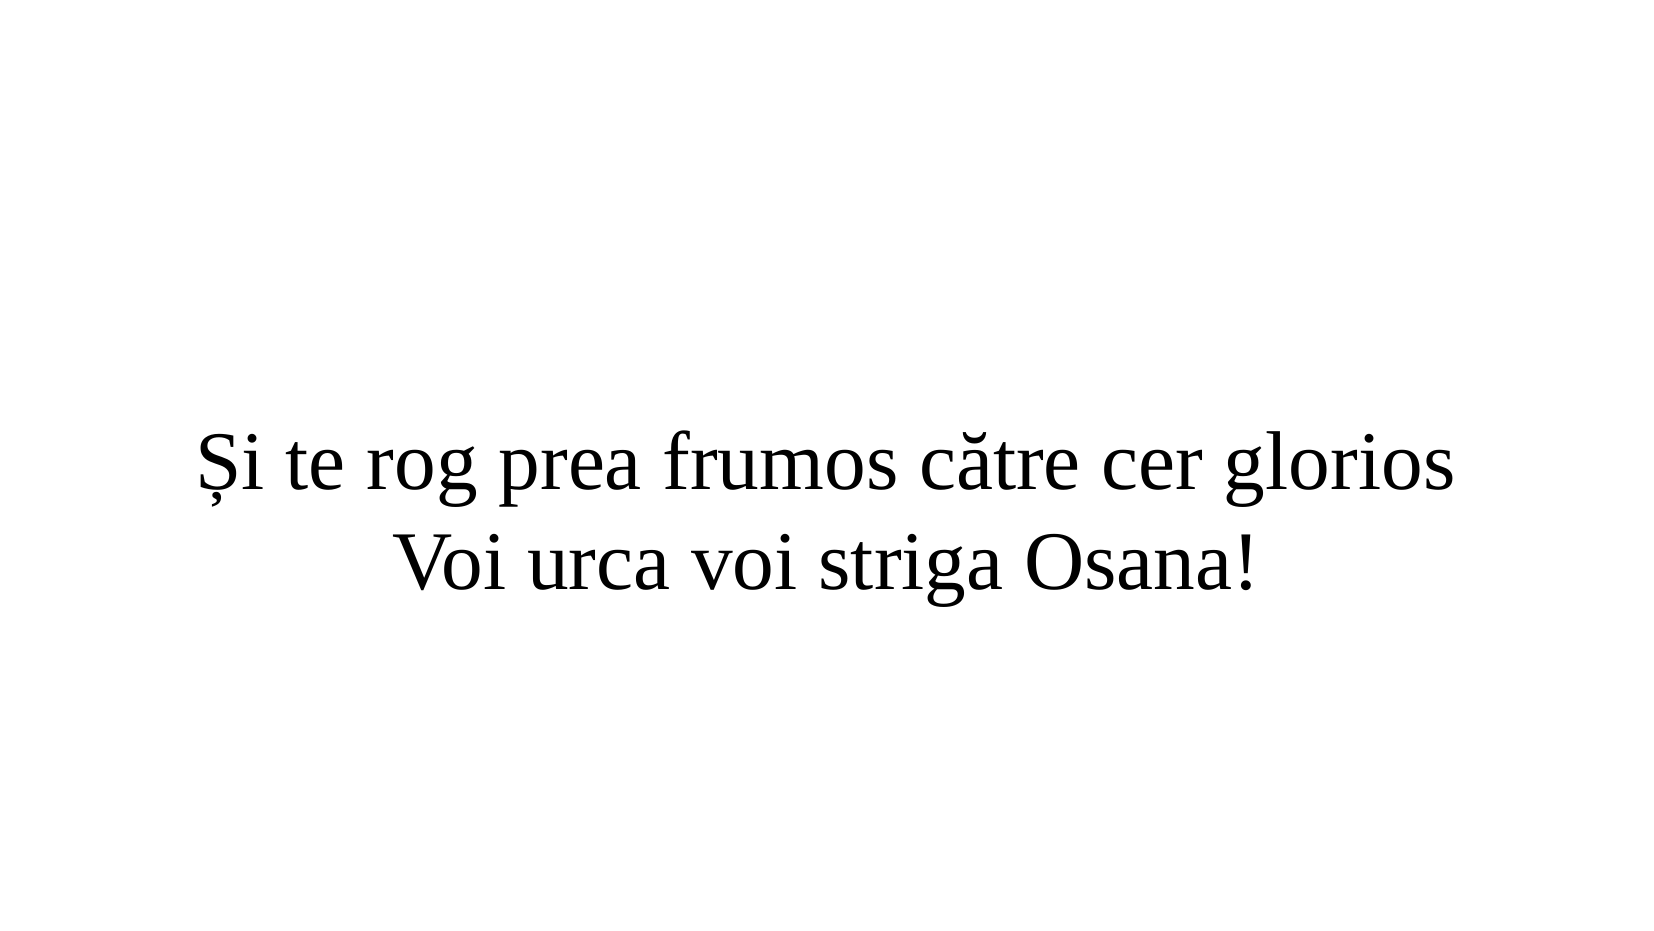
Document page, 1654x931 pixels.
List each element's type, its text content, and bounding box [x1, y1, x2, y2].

subtitle Și te rog prea frumos către cer glorios Voi urca voi striga Osana! [0, 298, 1654, 671]
